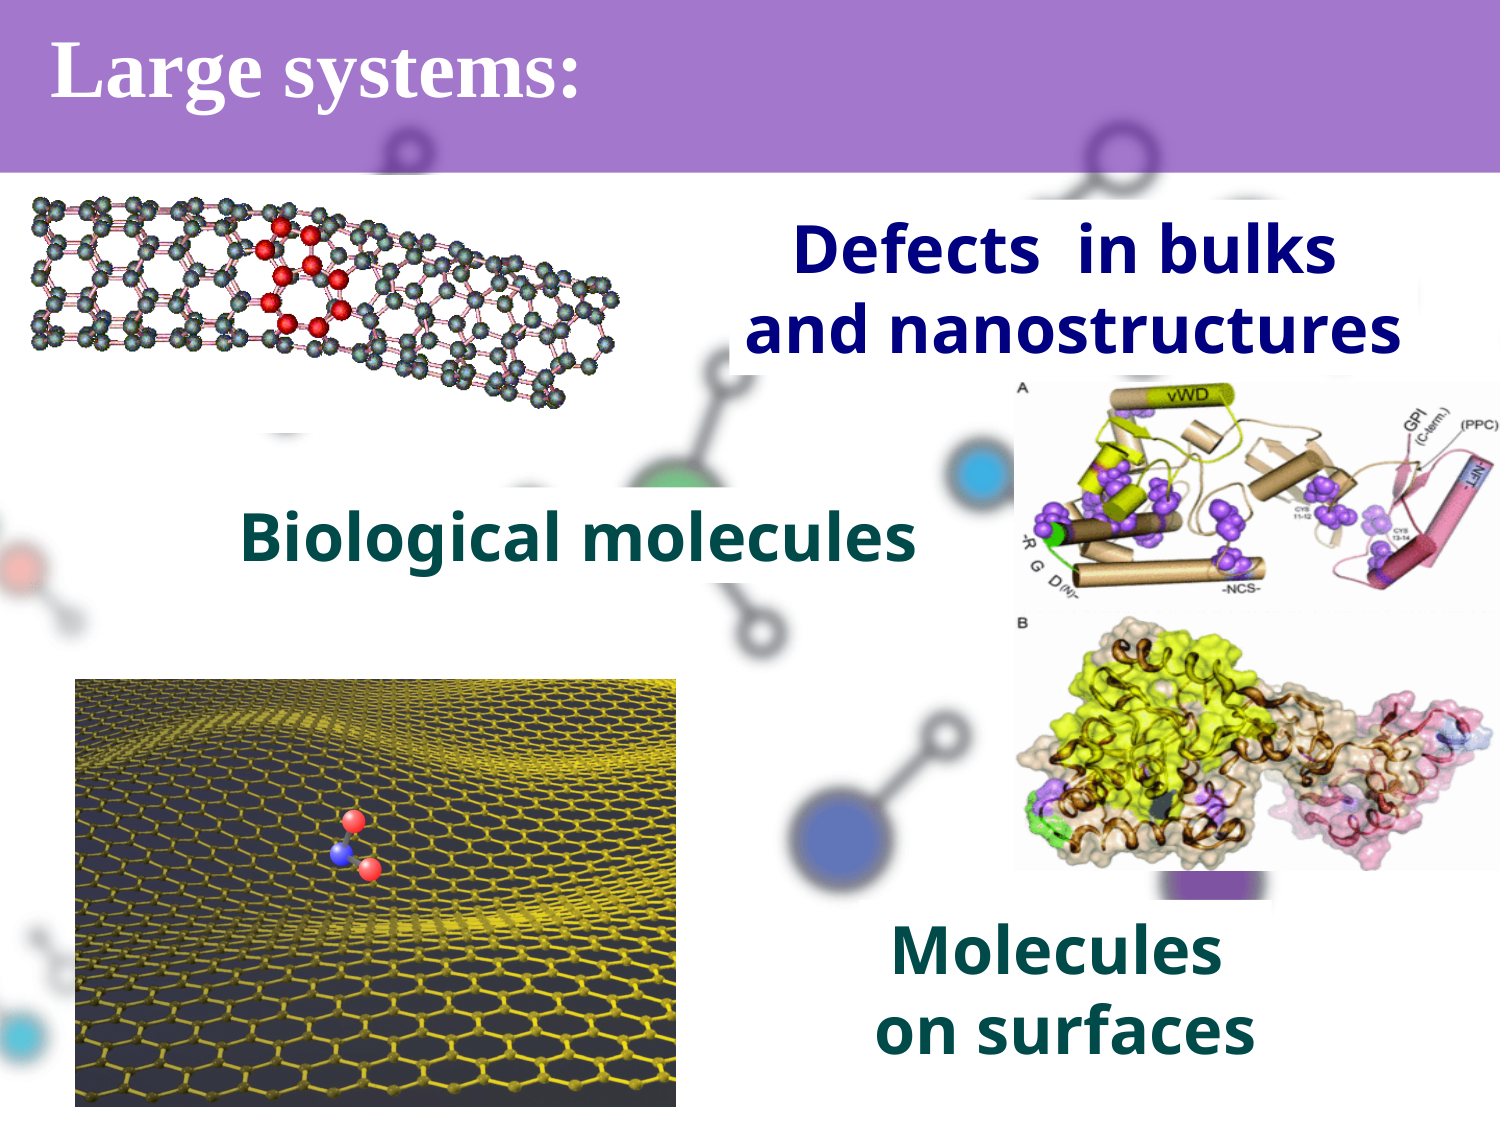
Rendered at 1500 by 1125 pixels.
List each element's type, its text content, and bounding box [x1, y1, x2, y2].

text_box Biological molecules [223, 487, 933, 583]
text_box Large systems: [35, 6, 601, 123]
text_box Molecules on surfaces [859, 899, 1272, 1076]
picture [0, 173, 1500, 1125]
text_box [0, 0, 1500, 173]
text_box Defects in bulks and nanostructures [729, 199, 1418, 376]
